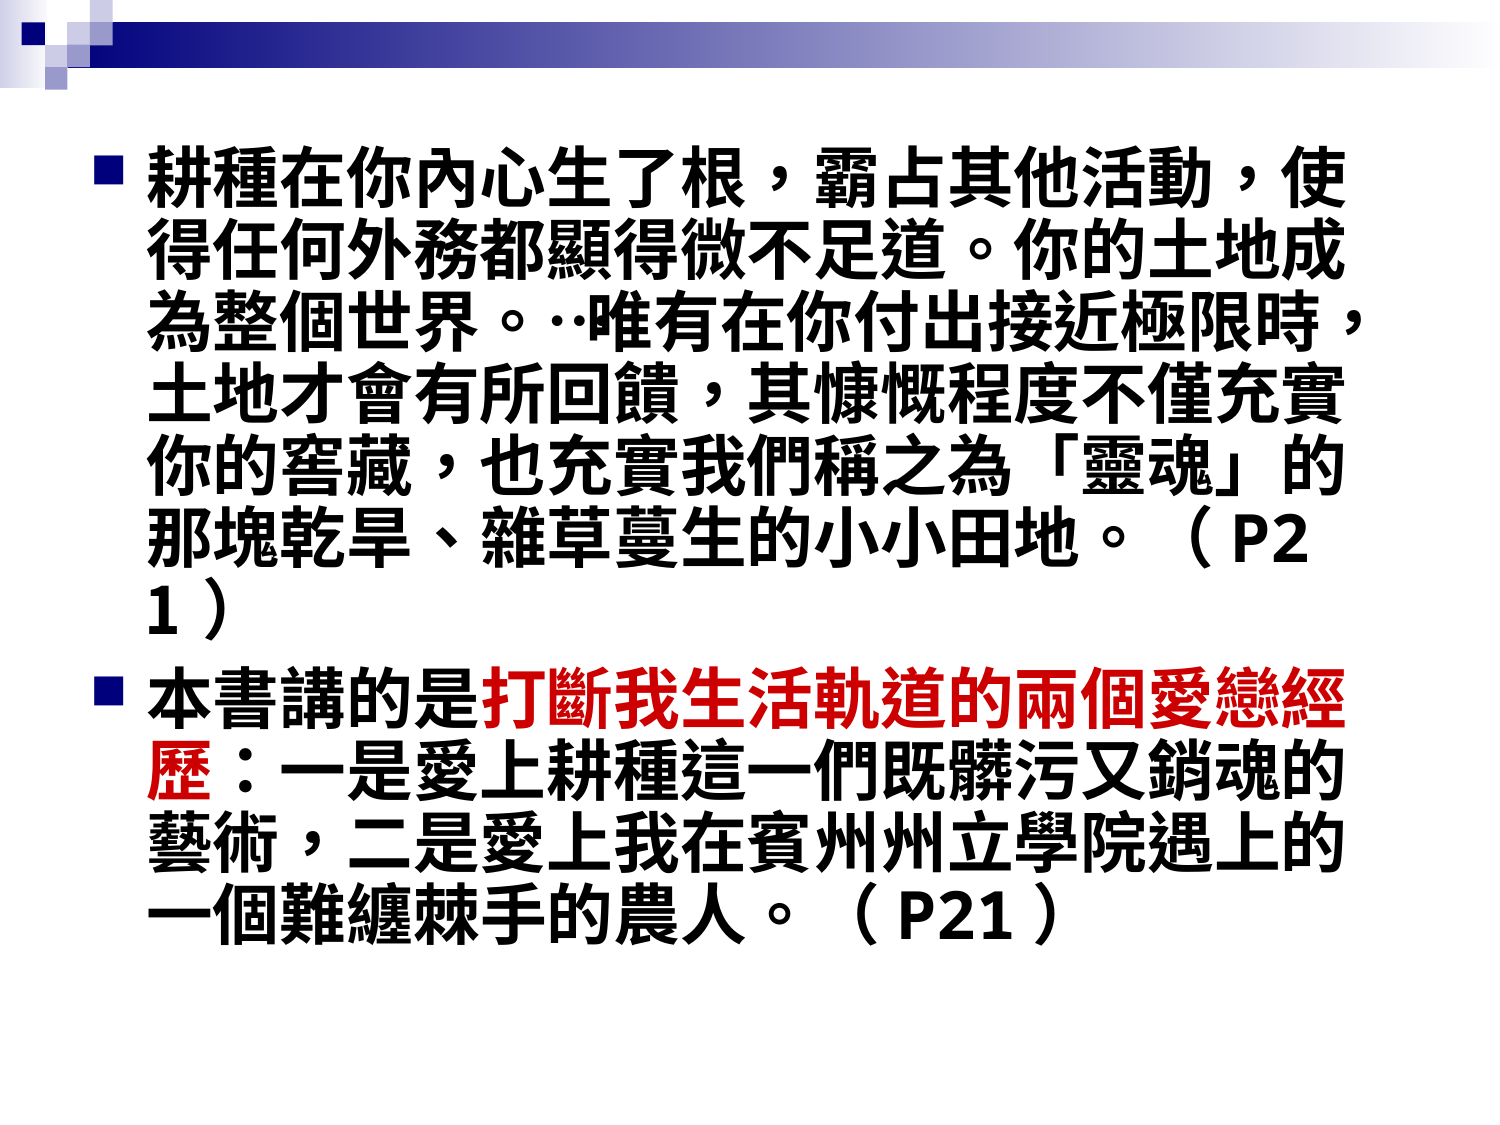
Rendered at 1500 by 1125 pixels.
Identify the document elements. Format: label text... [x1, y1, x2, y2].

list 耕種在你內心生了根，霸占其他活動，使得任何外務都顯得微不足道。你的土地成為整個世界。…唯有在你付出接近極限時，土地才會有所回饋，其慷慨程度不僅充實你的窖藏，也充實我們稱之為「靈魂」的那塊乾旱、雜草蔓生的小小田地。（P21） 本書講的是打斷我生活軌道的兩個愛戀經歷：一是愛上耕種這一們既髒污又銷魂的藝術，二是愛上我在賓州州立學院遇上的一個難纏棘手的農人。（P21） [75, 137, 1426, 963]
